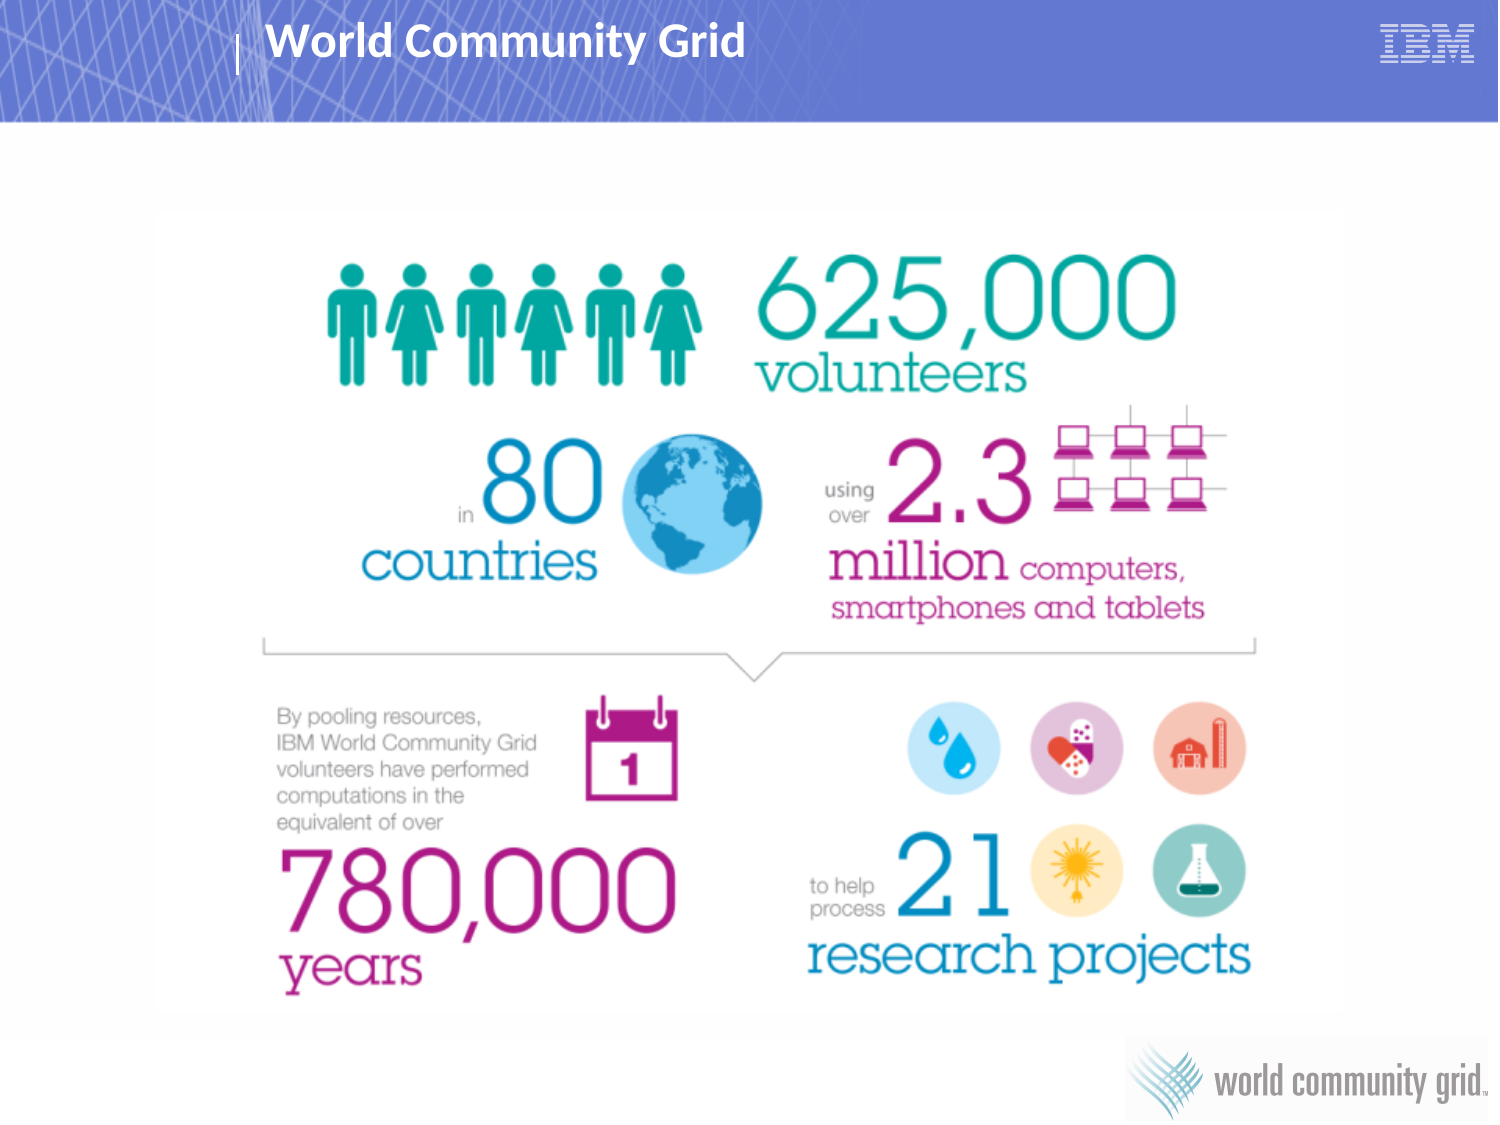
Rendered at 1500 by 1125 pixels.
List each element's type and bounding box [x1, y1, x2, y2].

picture [156, 211, 1344, 1012]
picture [1125, 1037, 1488, 1121]
picture [1380, 24, 1476, 63]
